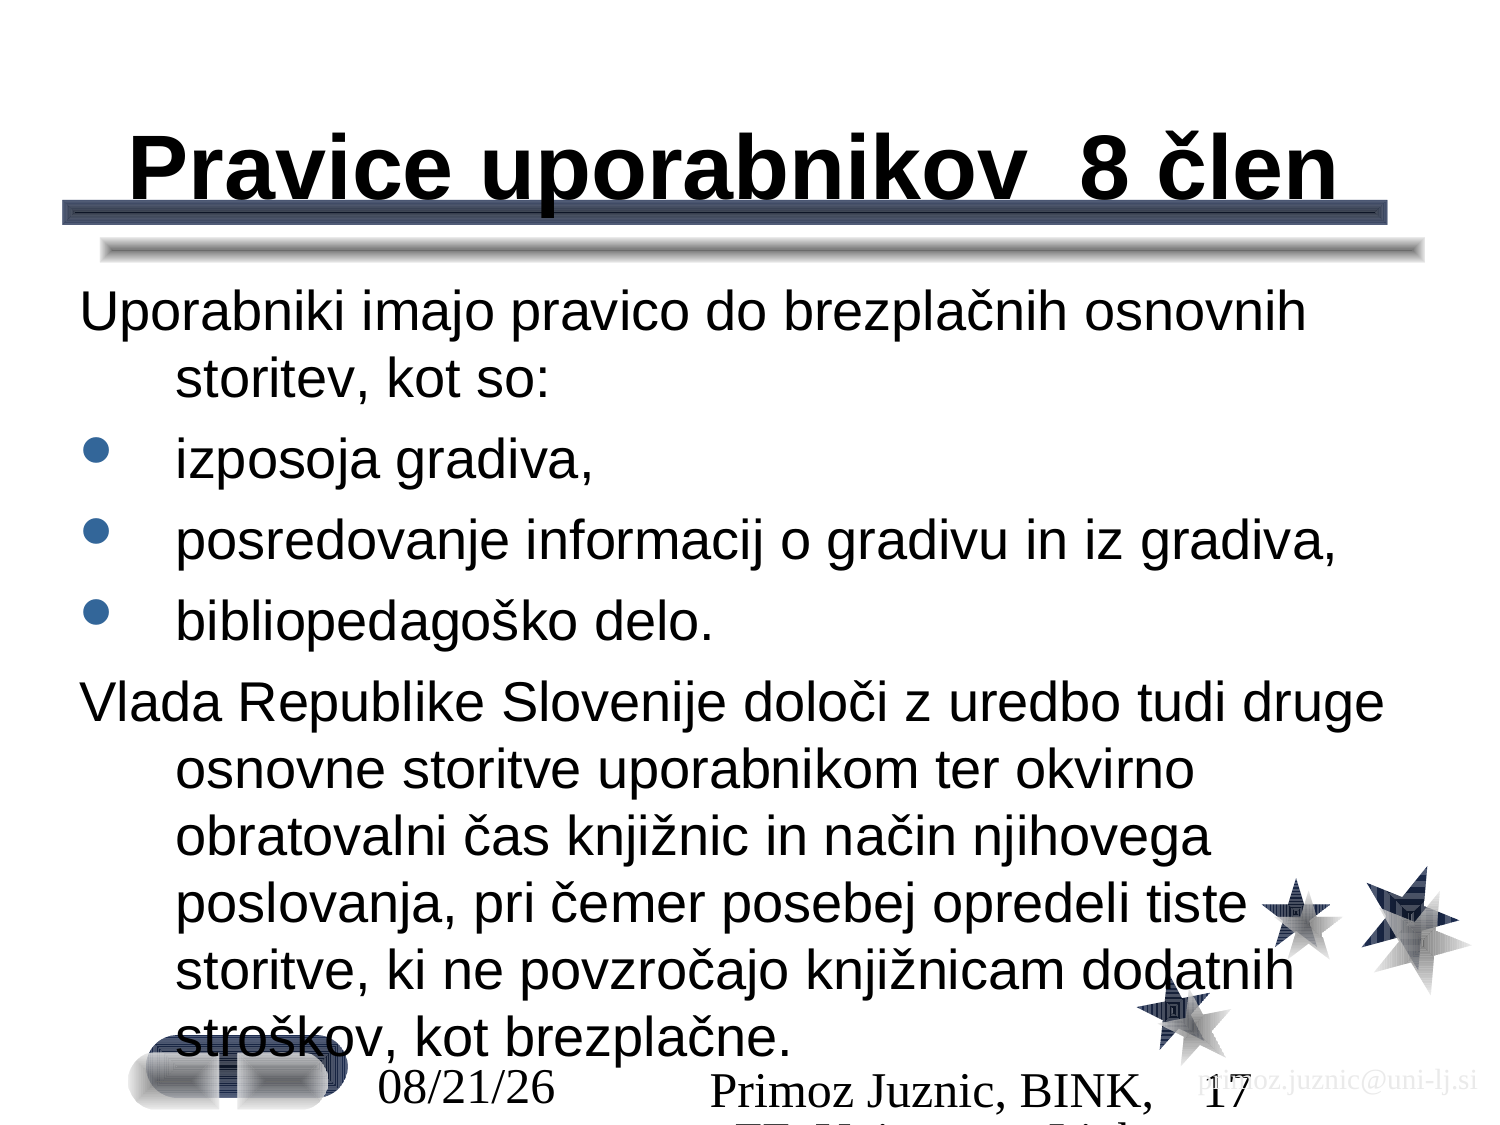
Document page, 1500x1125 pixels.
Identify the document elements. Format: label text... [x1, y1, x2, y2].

title Pravice uporabnikov 8 člen [112, 37, 1388, 225]
text_box Uporabniki imajo pravico do brezplačnih osnovnih storitev, kot so: izposoja gradiva, posredovanje informacij o gradivu in iz gradiva, bibliopedagoško delo. Vlada Republike Slovenije določi z uredbo tudi druge osnovne storitve uporabnikom ter okvirno obratovalni čas knjižnic in način njihovega poslovanja, pri čemer posebej opredeli tiste storitve, ki ne povzročajo knjižnicam dodatnih stroškov, kot brezplačne. [64, 267, 1415, 1077]
